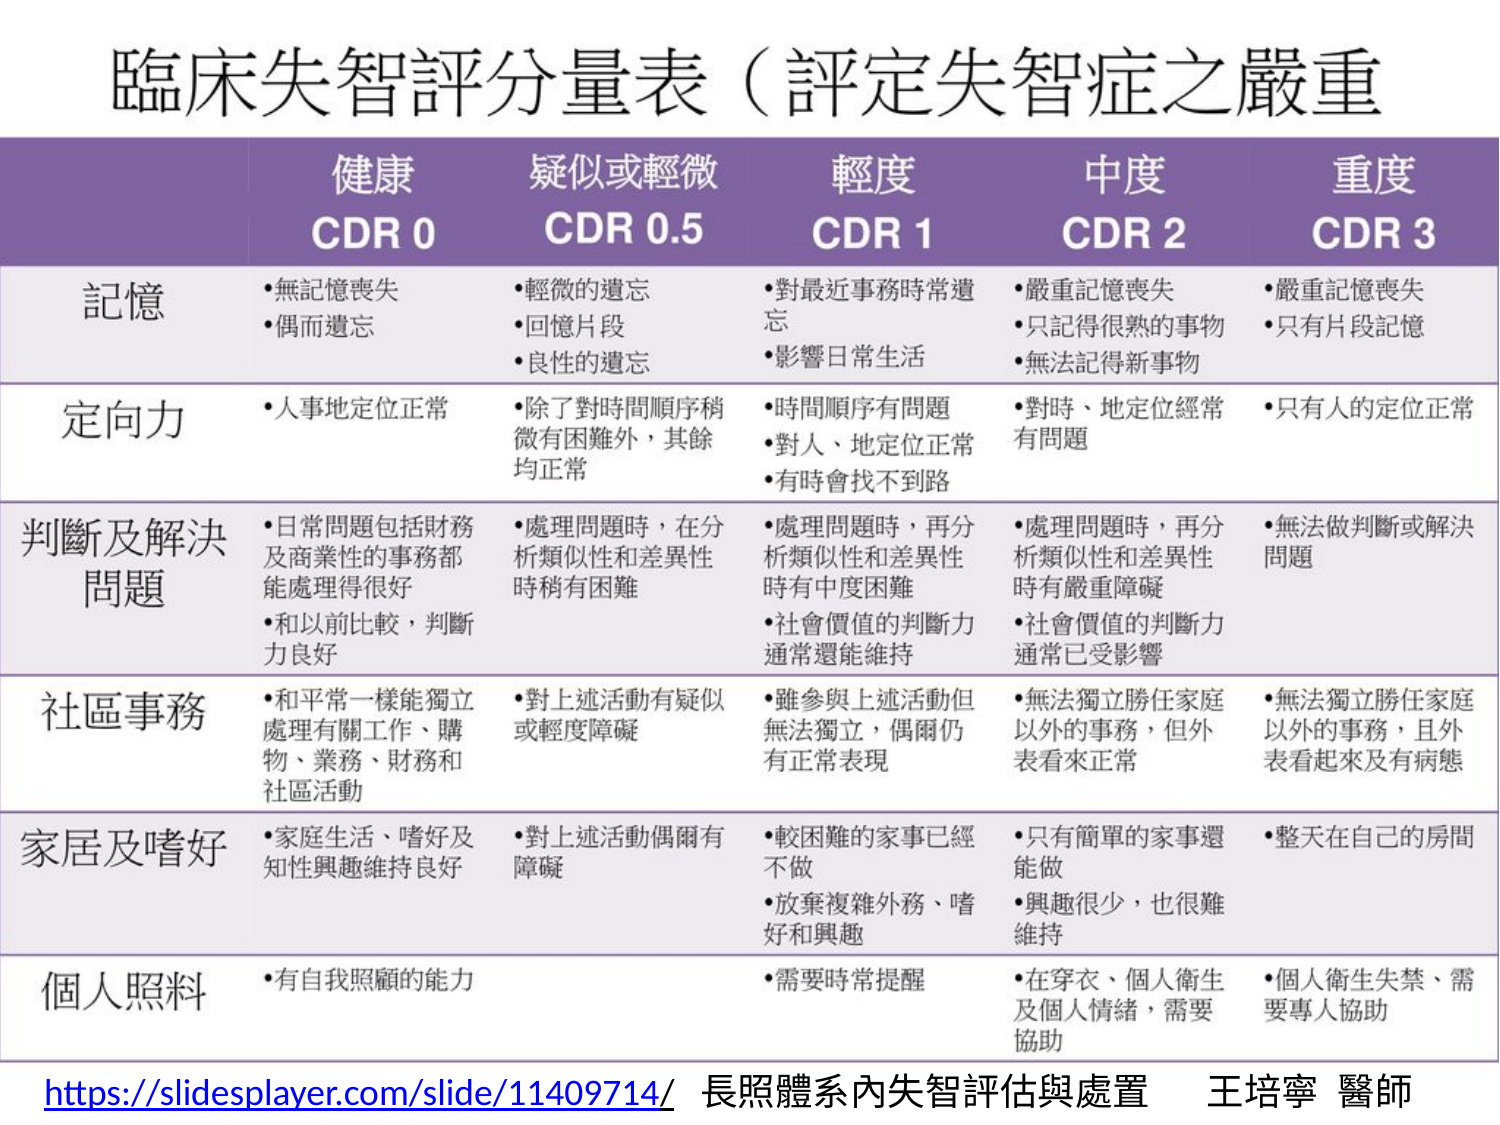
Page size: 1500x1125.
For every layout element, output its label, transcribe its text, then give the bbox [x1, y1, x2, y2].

text_box https://slidesplayer.com/slide/11409714/ 長照體系內失智評估與處置 王培寧 醫師 [29, 1060, 1483, 1121]
picture [0, 0, 1499, 1122]
